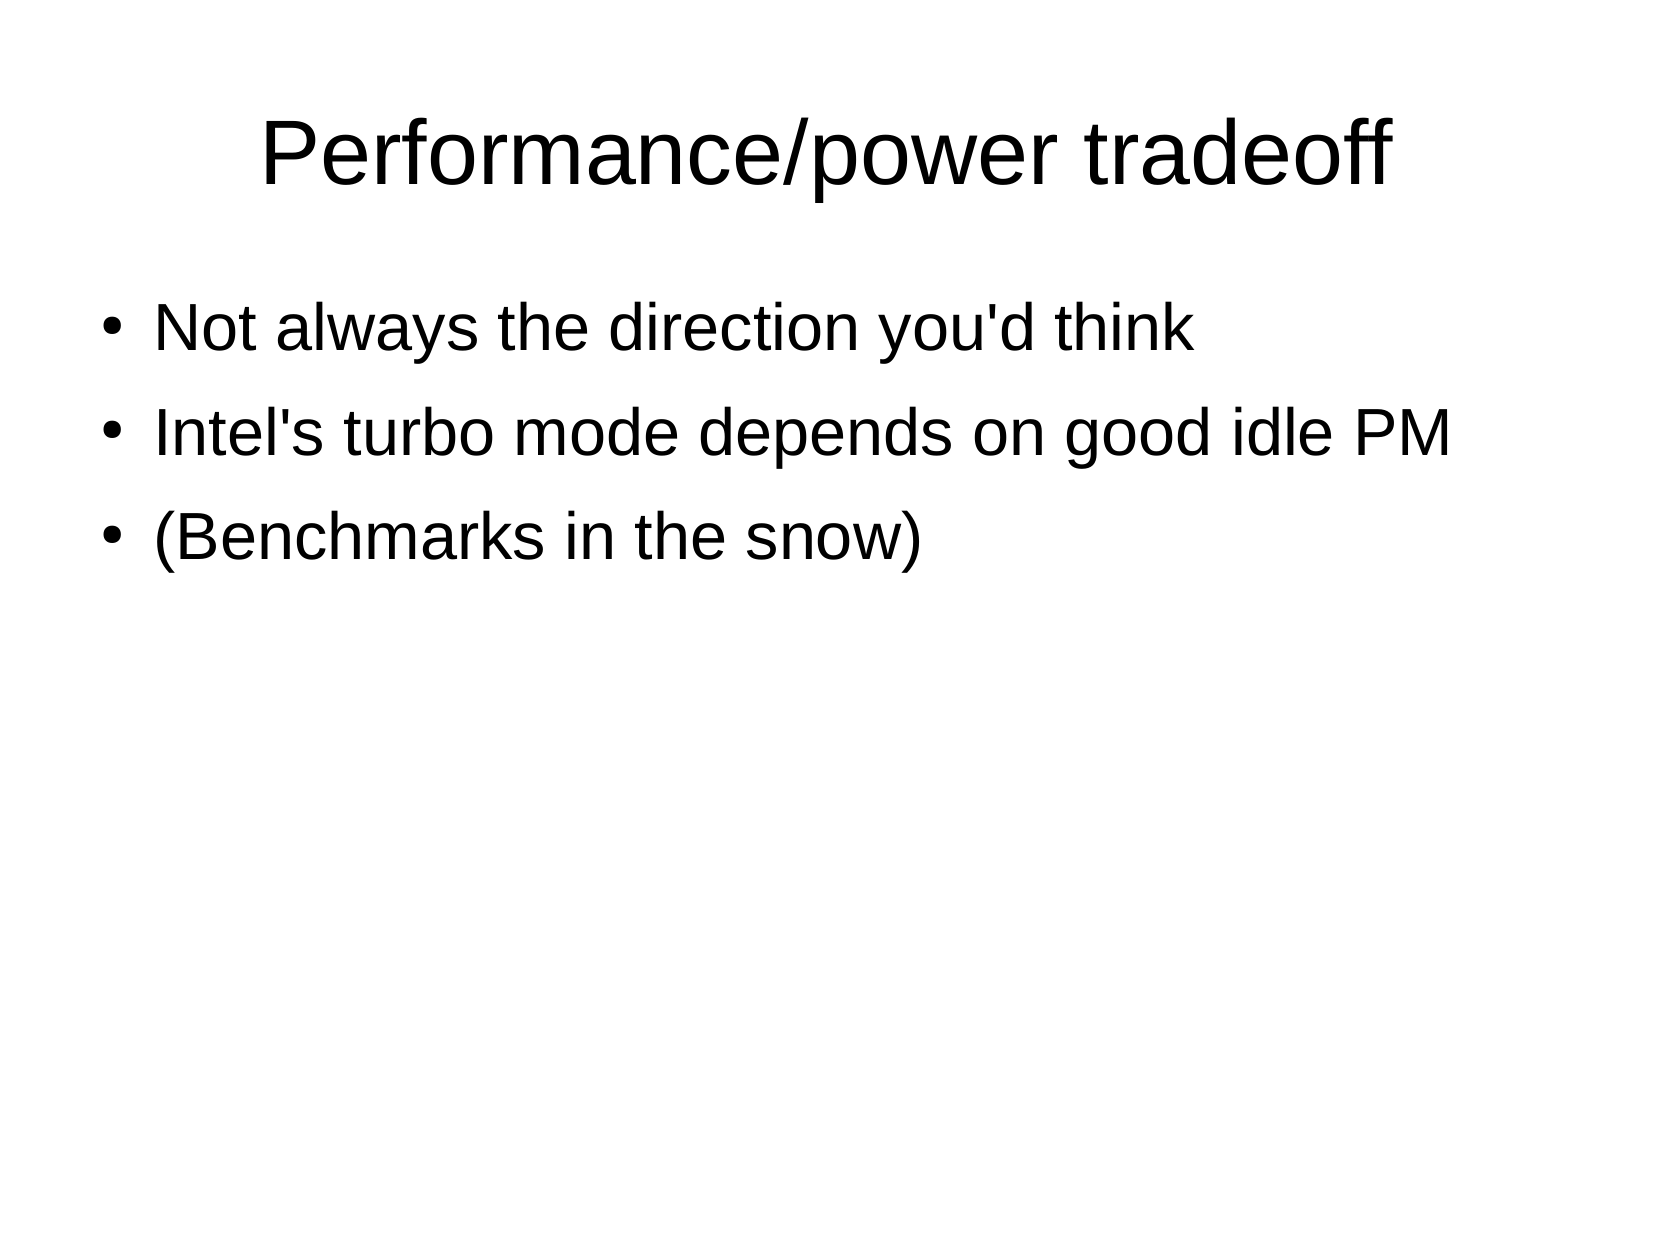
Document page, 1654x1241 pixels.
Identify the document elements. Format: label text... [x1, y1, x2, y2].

title Performance/power tradeoff [82, 49, 1571, 257]
list Not always the direction you'd think Intel's turbo mode depends on good idle PM (Benchmarks in the snow) [82, 290, 1571, 1109]
